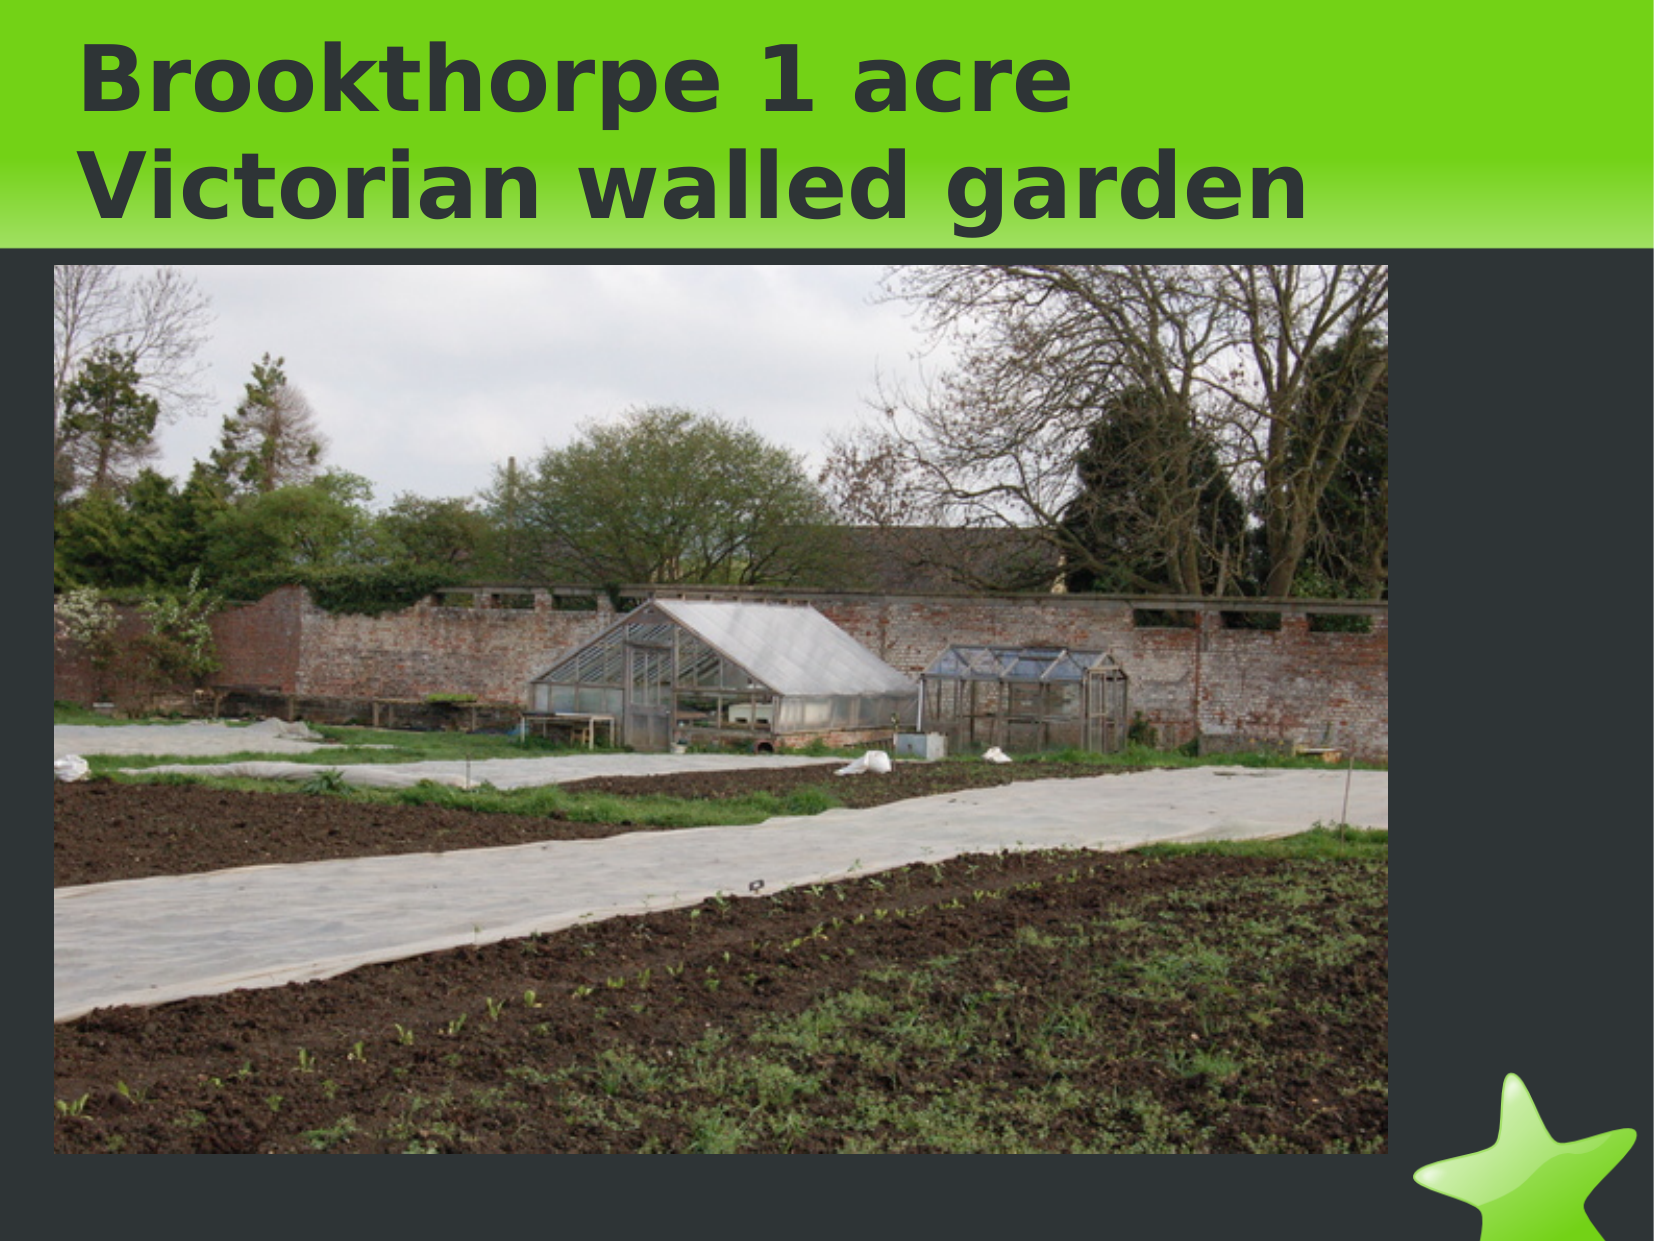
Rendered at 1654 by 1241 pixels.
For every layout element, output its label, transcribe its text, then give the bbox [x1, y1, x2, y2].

title Brookthorpe 1 acre Victorian walled garden [76, 25, 1565, 240]
picture [0, 0, 1654, 1241]
